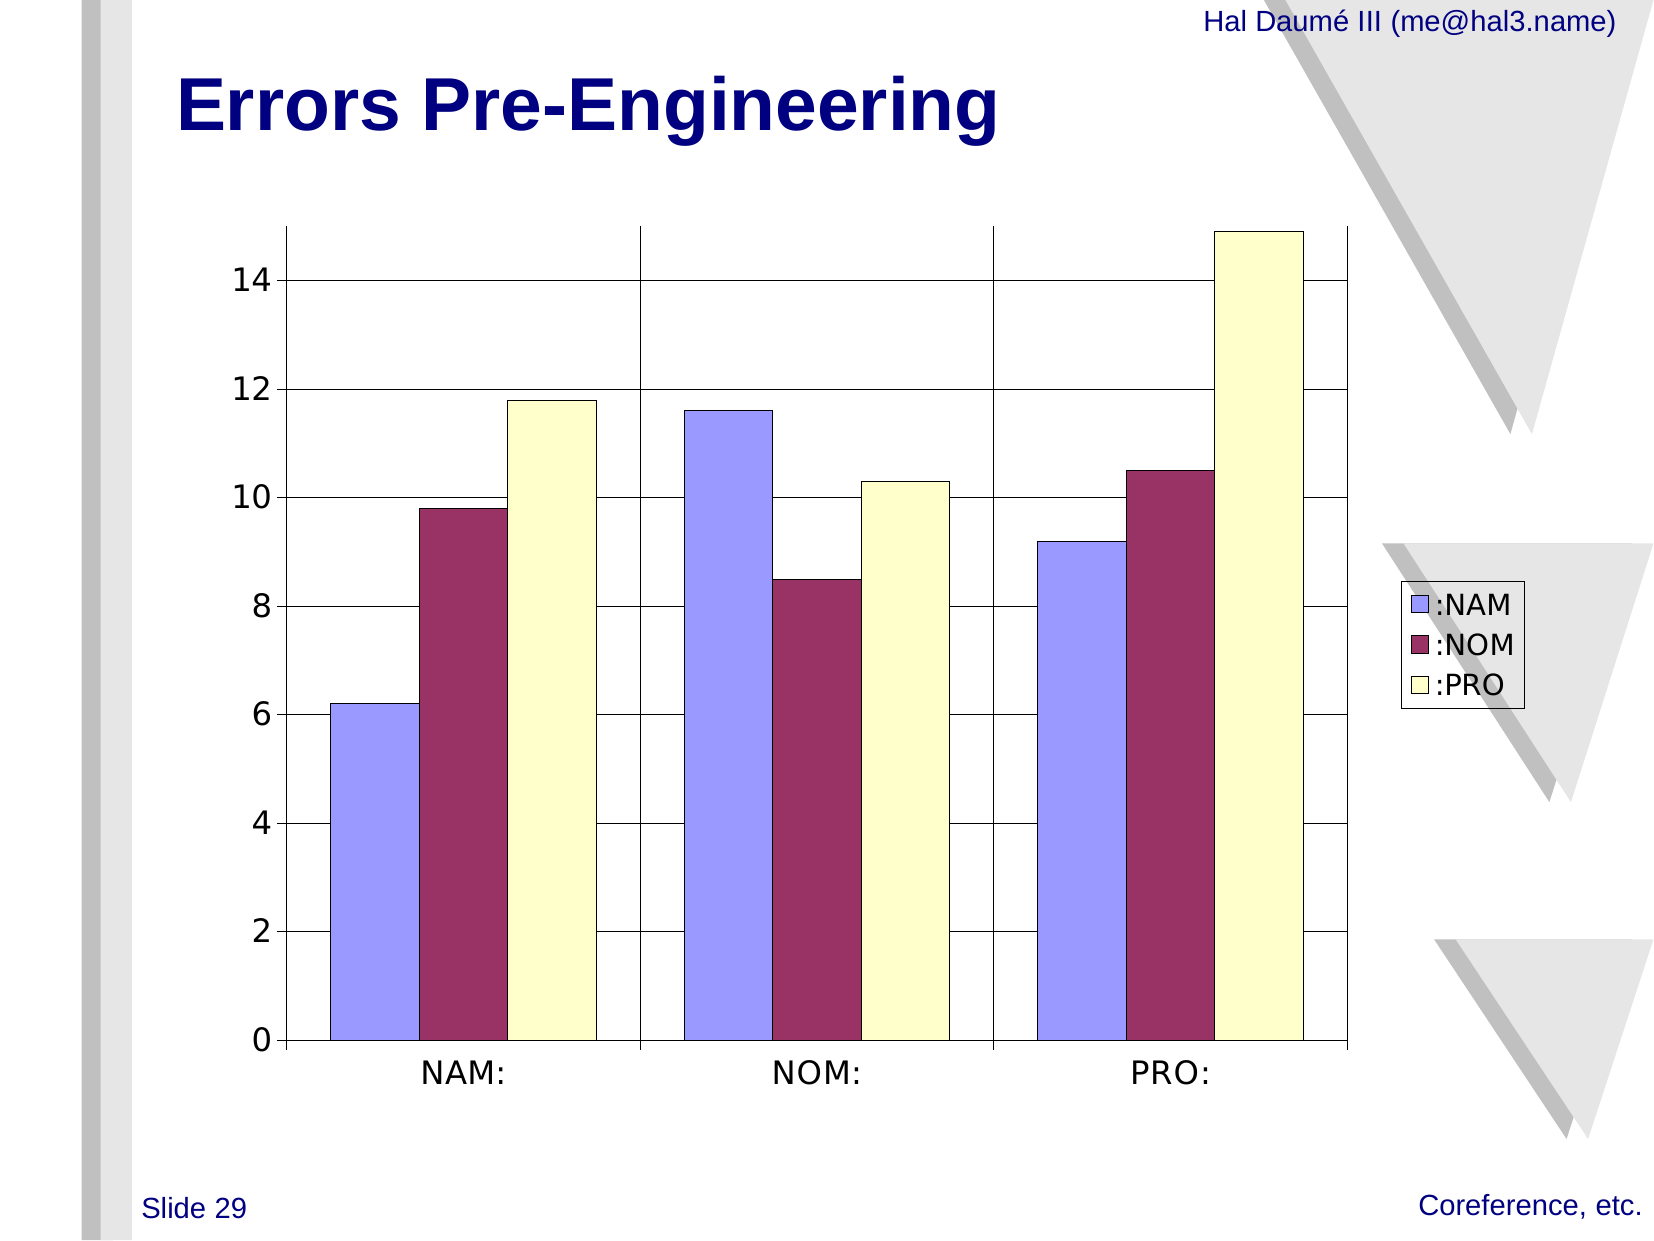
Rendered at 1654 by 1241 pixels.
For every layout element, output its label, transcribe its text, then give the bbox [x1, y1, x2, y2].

chart [204, 192, 1567, 1112]
title Errors Pre-Engineering [176, 44, 1509, 166]
